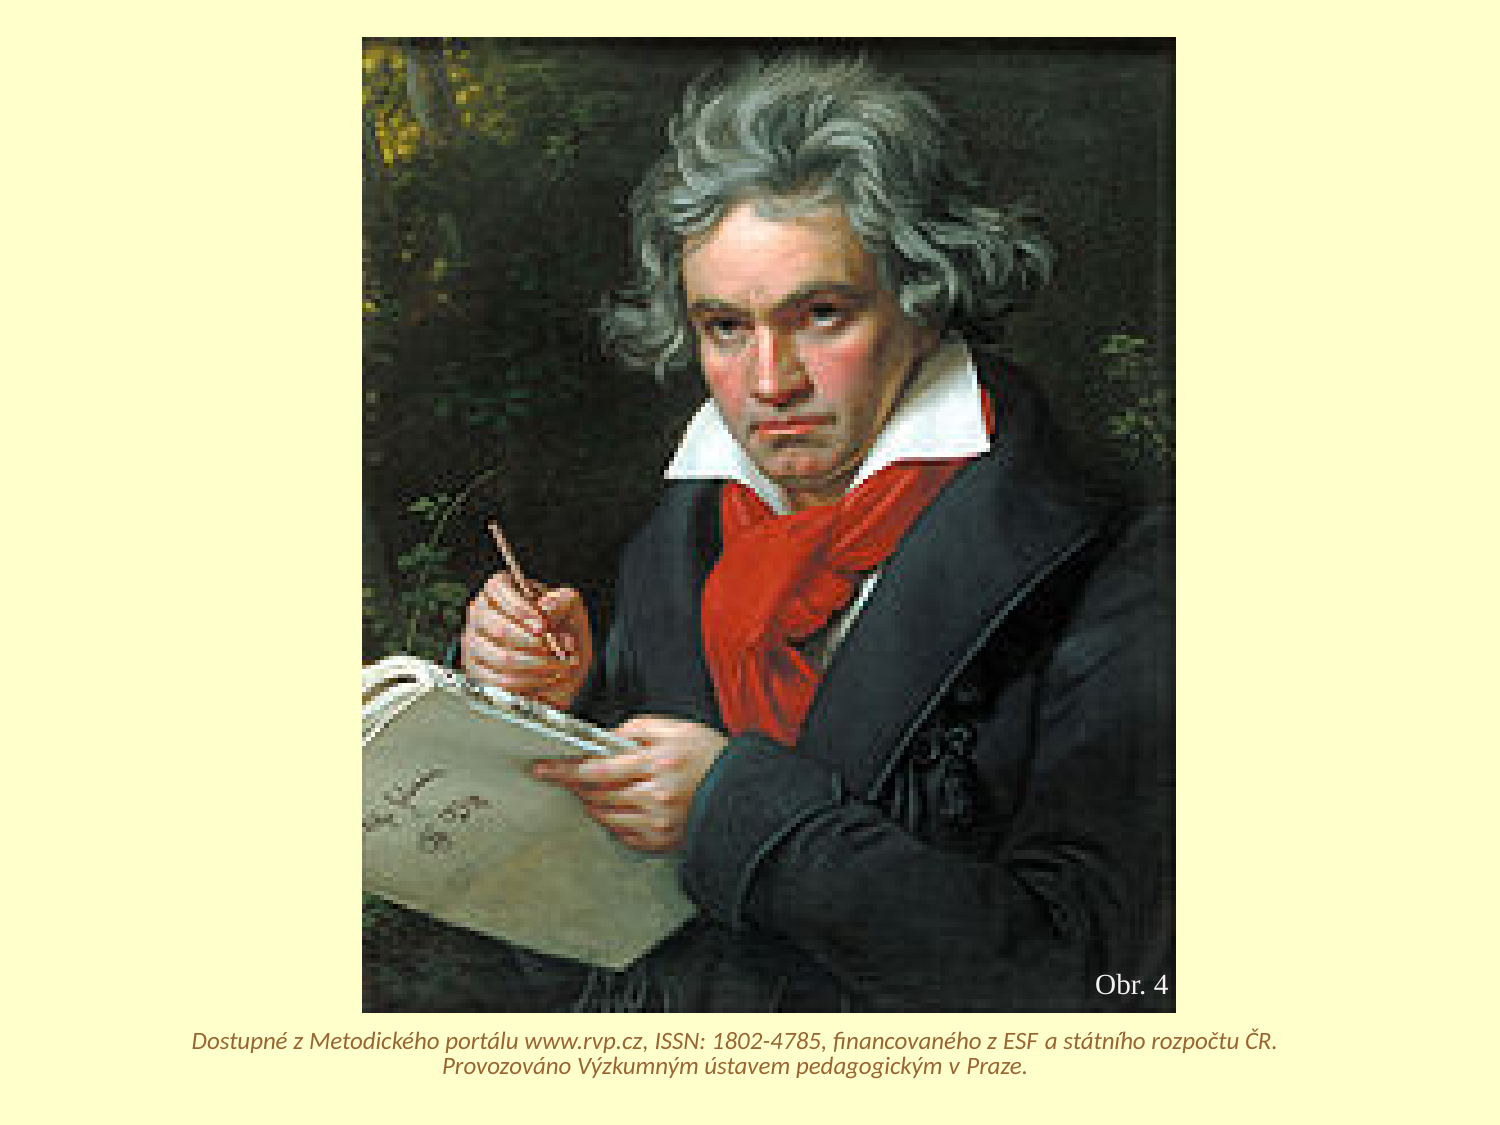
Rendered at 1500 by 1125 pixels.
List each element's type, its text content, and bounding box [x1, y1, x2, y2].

picture [362, 37, 1176, 1013]
text_box Obr. 4 [1080, 960, 1184, 1009]
text_box Dostupné z Metodického portálu www.rvp.cz, ISSN: 1802-4785, financovaného z ESF a státního rozpočtu ČR. Provozováno Výzkumným ústavem pedagogickým v Praze. [171, 1023, 1300, 1089]
